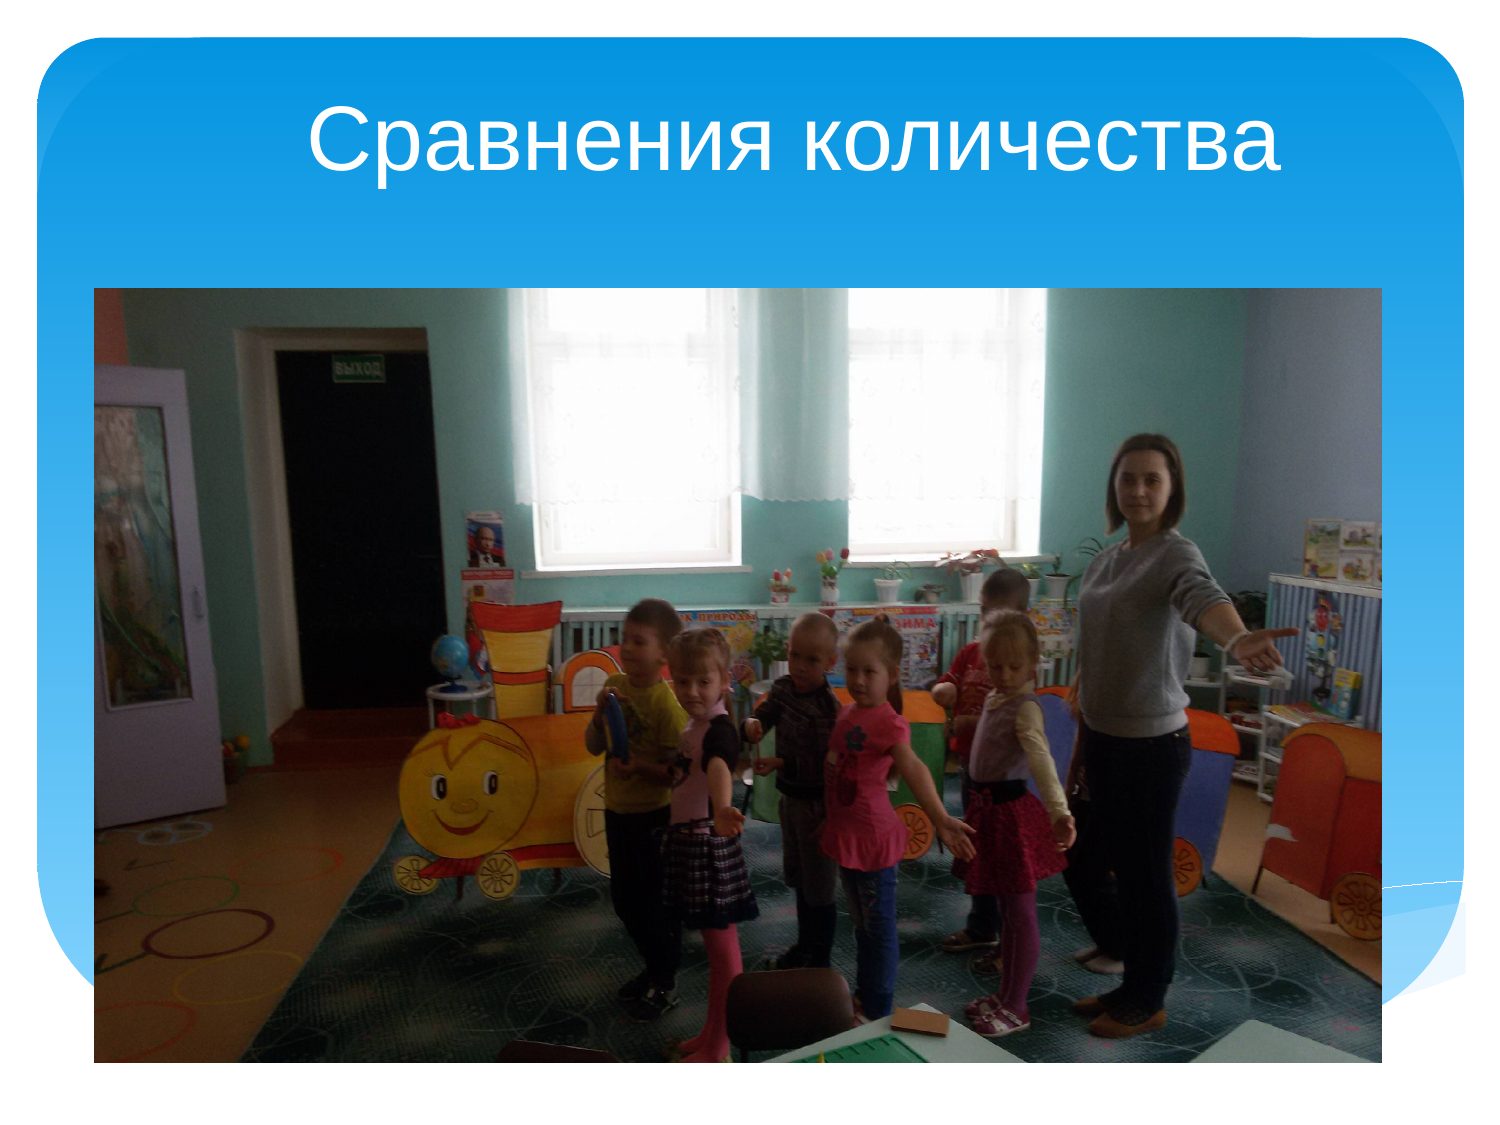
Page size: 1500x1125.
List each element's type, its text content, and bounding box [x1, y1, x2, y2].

picture [94, 288, 1382, 1063]
title Сравнения количества [200, 70, 1388, 225]
